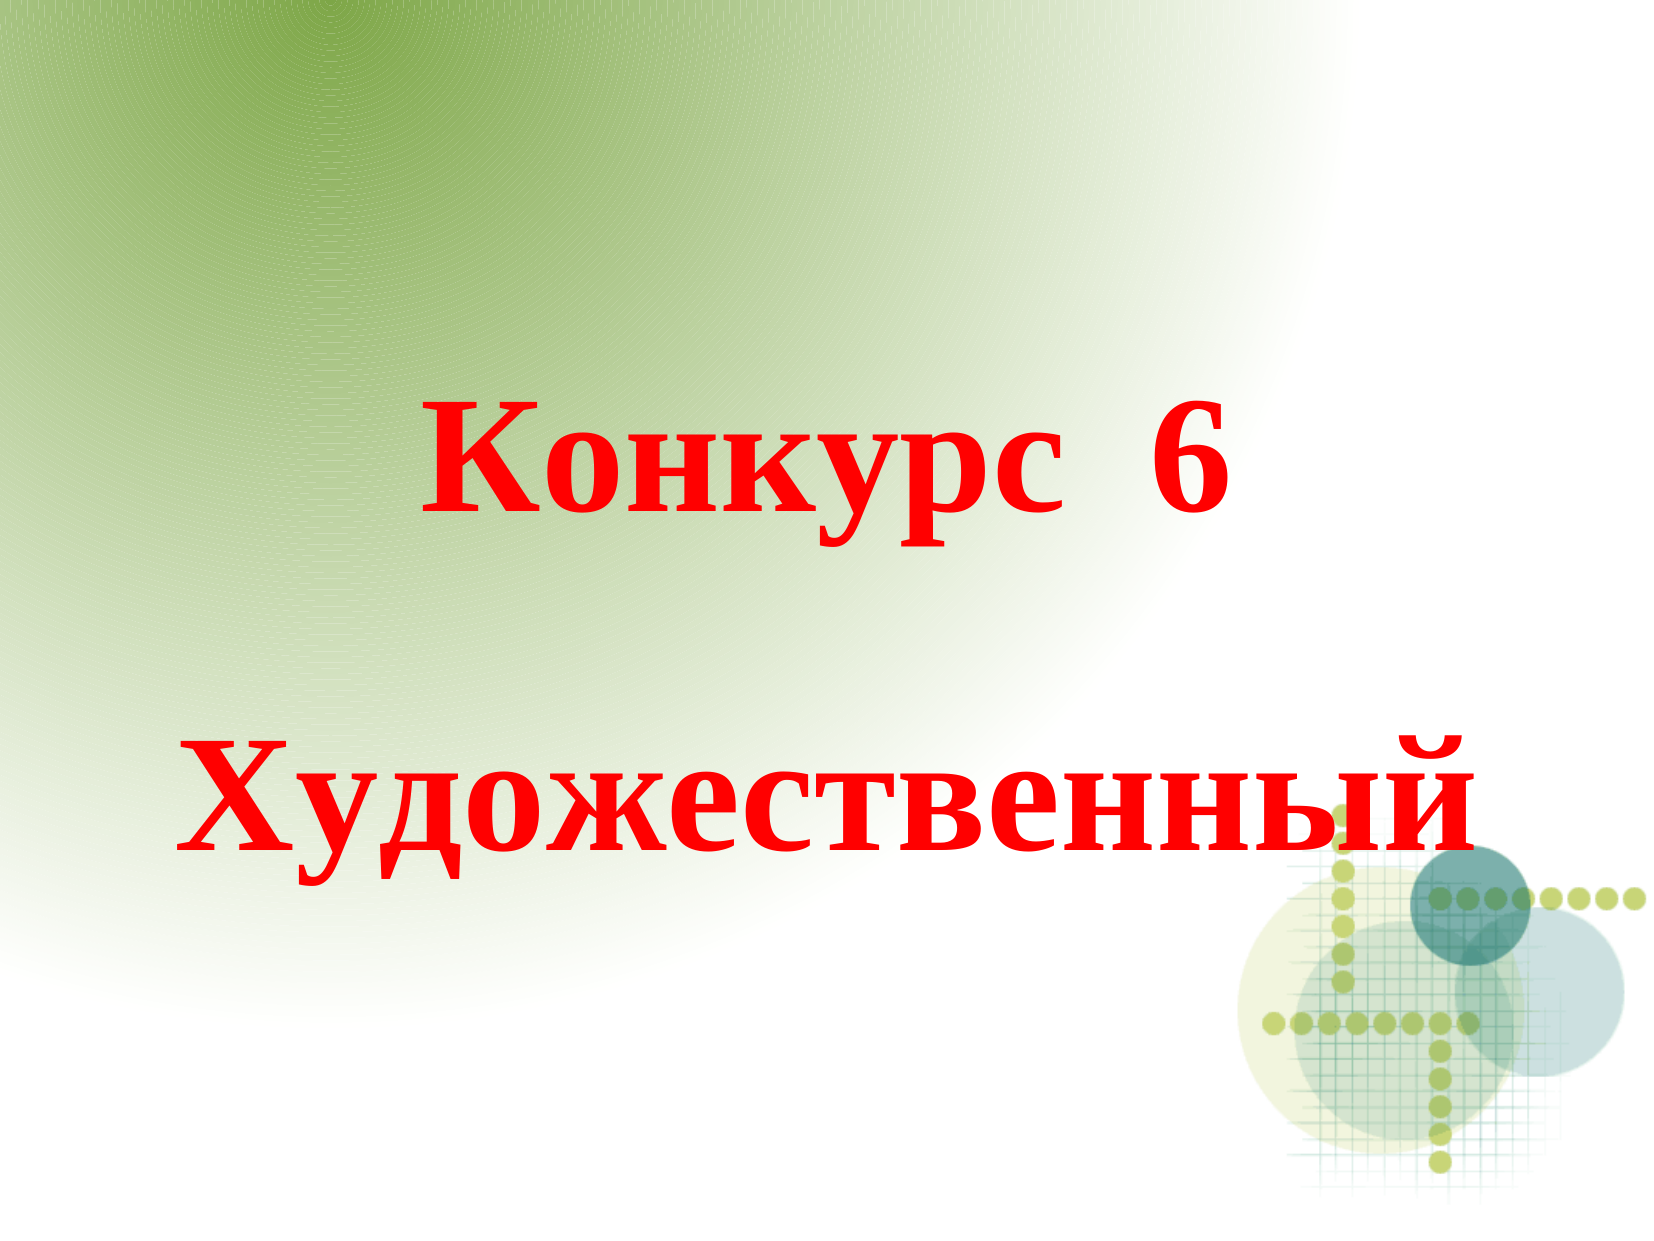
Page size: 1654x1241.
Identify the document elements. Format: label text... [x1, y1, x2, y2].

subtitle Конкурс 6 Художественный [121, 102, 1534, 1126]
